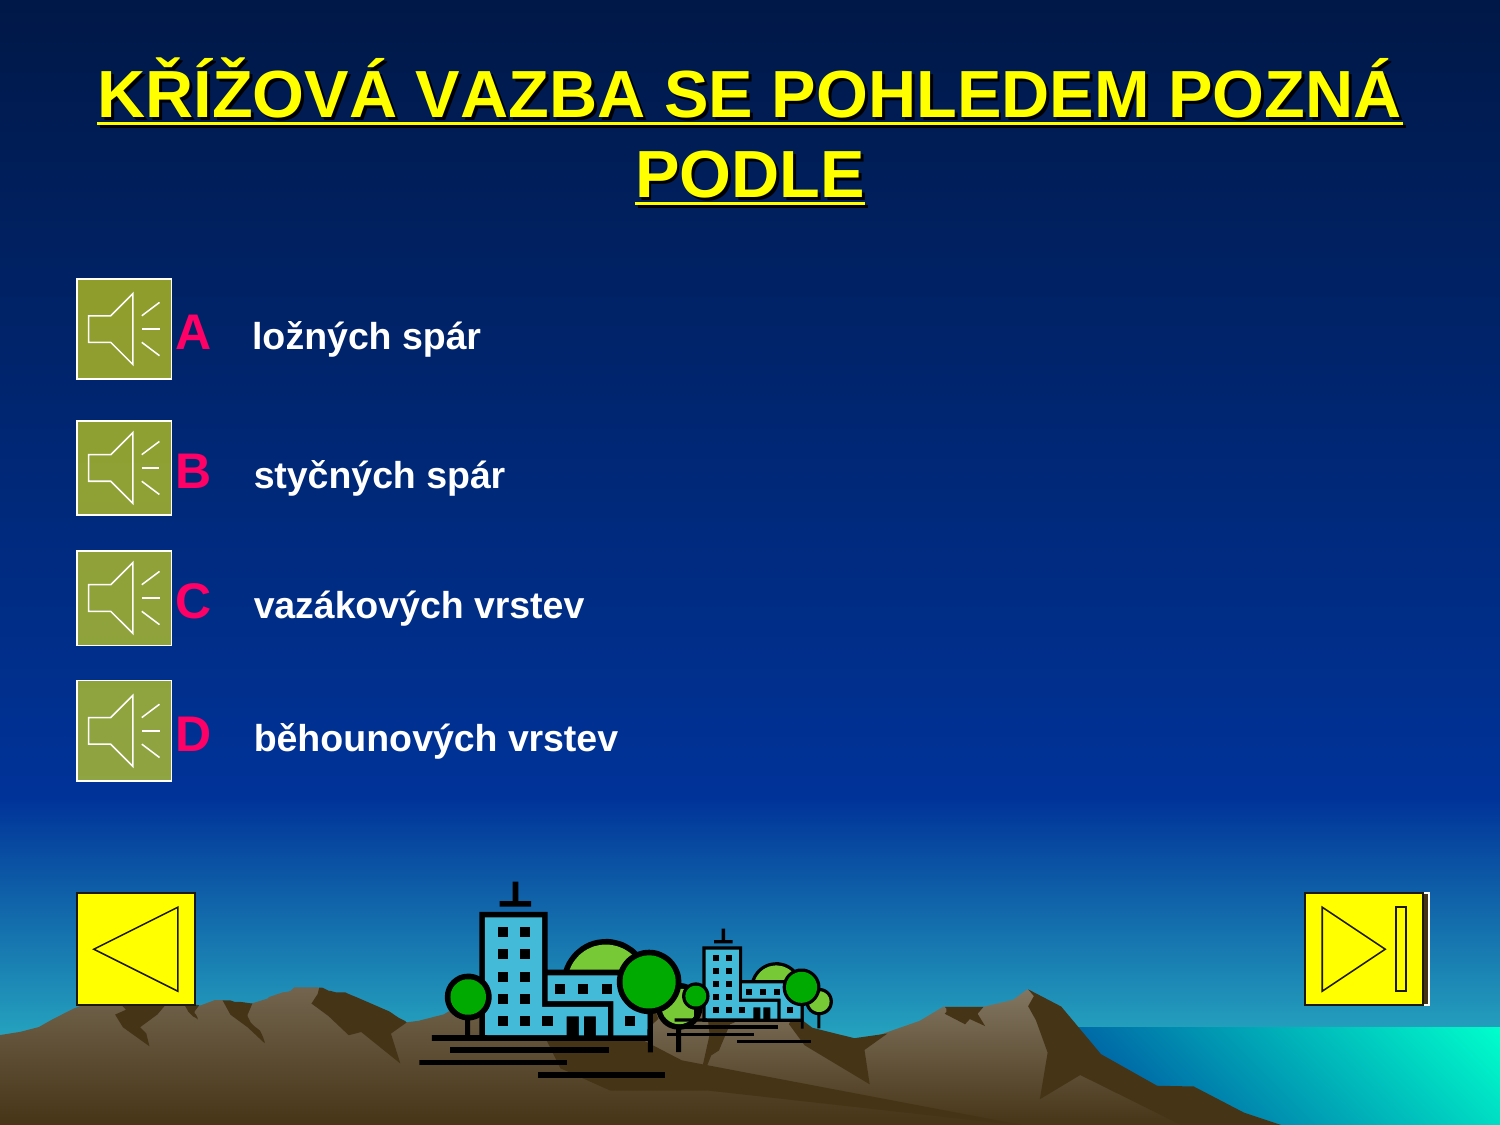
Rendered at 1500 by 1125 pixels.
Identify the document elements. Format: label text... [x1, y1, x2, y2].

text_box [76, 893, 195, 1006]
text_box C vazákových vrstev [76, 550, 172, 646]
picture [419, 881, 833, 1078]
text_box D běhounových vrstev [76, 680, 172, 782]
title KŘÍŽOVÁ VAZBA SE POHLEDEM POZNÁ PODLE [75, 37, 1426, 225]
text_box [1305, 893, 1429, 1006]
text_box B styčných spár [76, 420, 172, 516]
text_box A ložných spár [76, 278, 172, 380]
